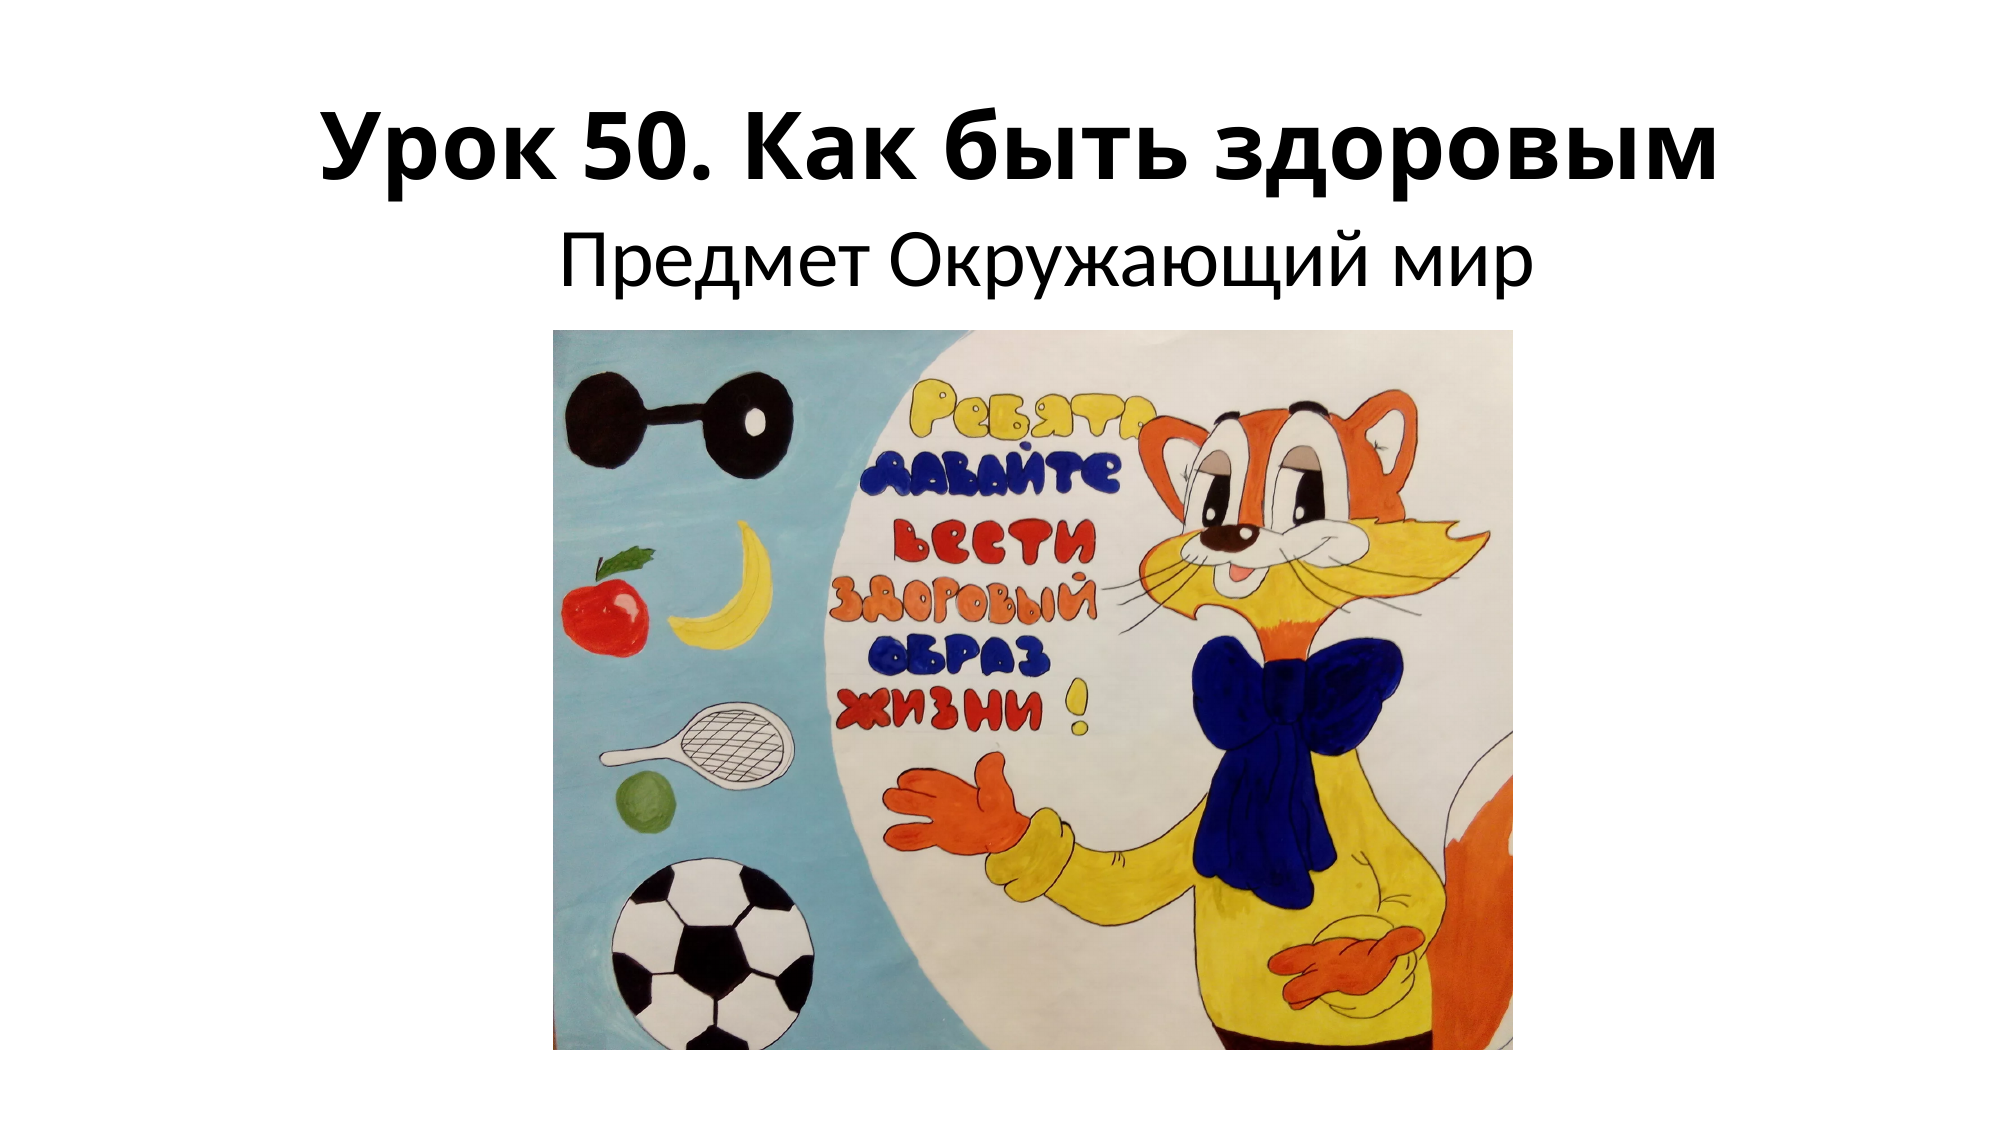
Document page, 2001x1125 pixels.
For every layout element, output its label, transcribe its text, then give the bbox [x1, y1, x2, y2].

subtitle Предмет Окружающий мир [297, 207, 1798, 315]
title Урок 50. Как быть здоровым [270, 39, 1771, 208]
picture [553, 330, 1513, 1051]
